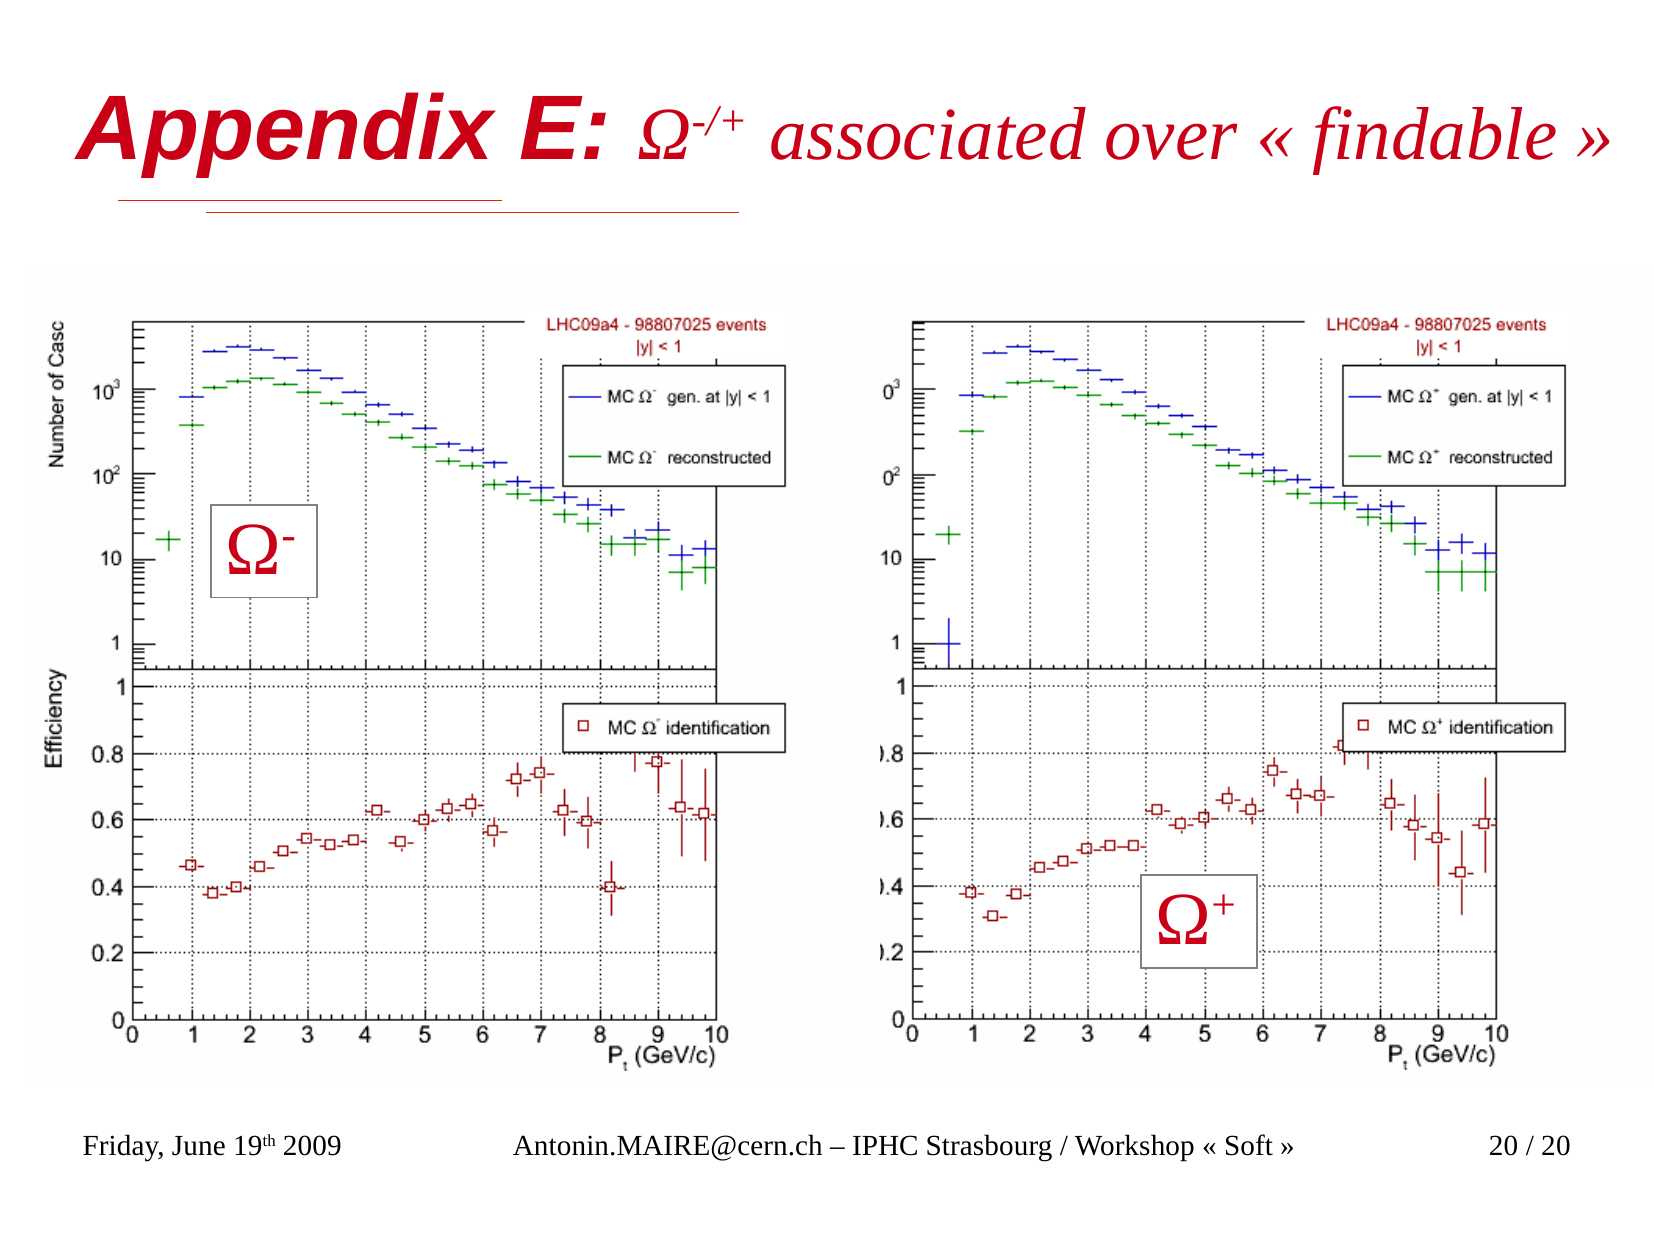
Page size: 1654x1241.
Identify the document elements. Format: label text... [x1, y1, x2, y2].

picture [26, 265, 1654, 1082]
text_box Ω+ [1140, 875, 1257, 968]
text_box Ω- [210, 504, 317, 598]
title Appendix E: Ω-/+ associated over « findable » [76, 49, 1625, 207]
